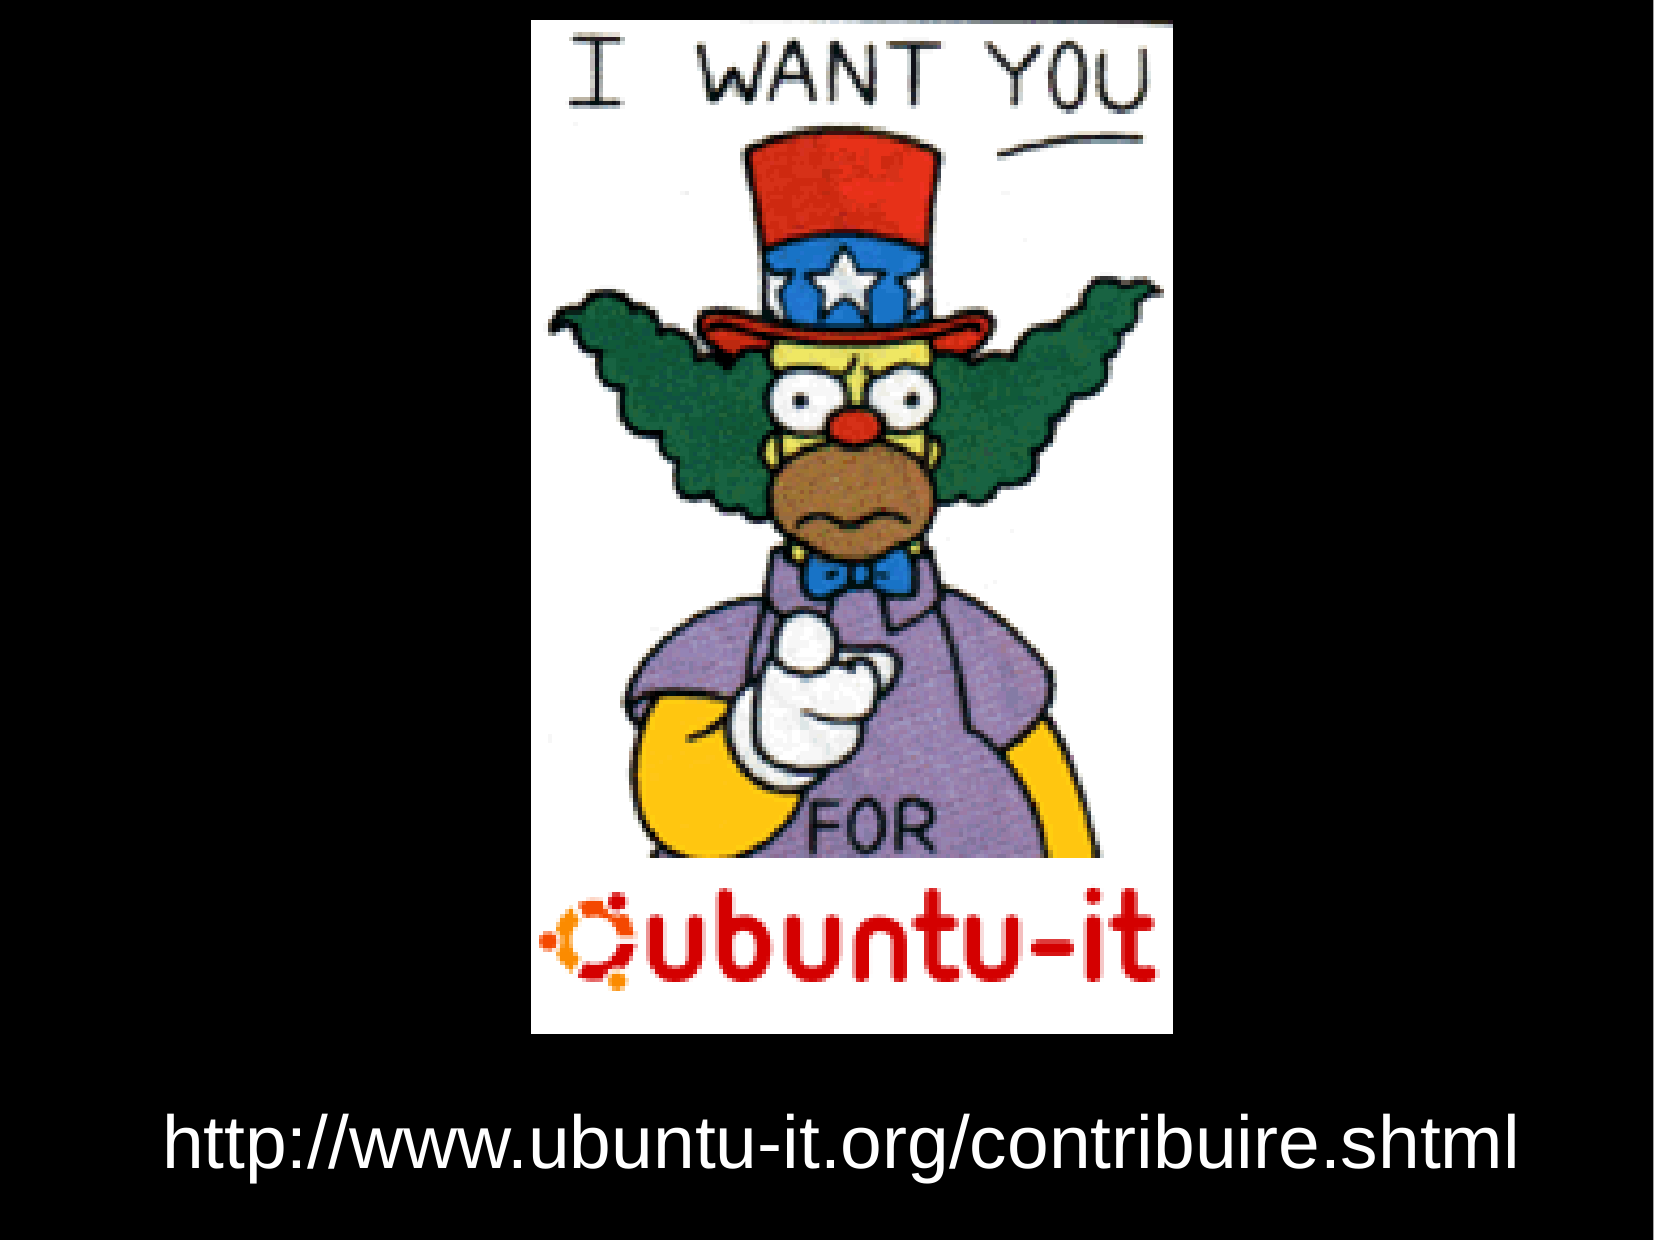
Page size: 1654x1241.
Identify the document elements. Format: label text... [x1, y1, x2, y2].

picture [531, 20, 1173, 1034]
text_box http://www.ubuntu-it.org/contribuire.shtml [29, 1093, 1654, 1193]
